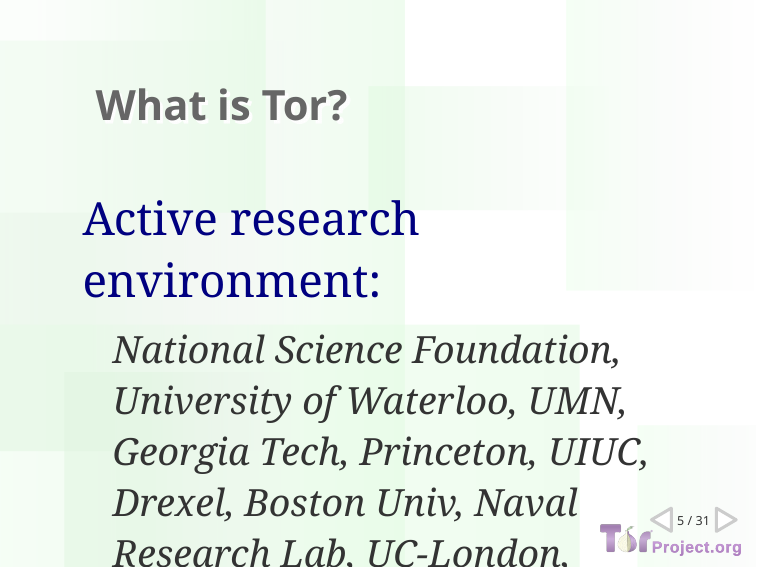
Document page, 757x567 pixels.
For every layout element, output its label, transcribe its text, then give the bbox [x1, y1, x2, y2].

text_box What is Tor? [80, 61, 367, 147]
picture [119, 555, 130, 567]
picture [0, 0, 757, 567]
picture [523, 548, 533, 565]
picture [308, 548, 319, 567]
picture [122, 542, 131, 553]
text_box Active research environment: National Science Foundation, University of Waterloo, UMN, Georgia Tech, Princeton, UIUC, Drexel, Boston Univ, Naval Research Lab, UC-London, Indiana Univ., Univ. of Cambridge [0, 178, 756, 532]
picture [253, 549, 264, 567]
picture [196, 548, 207, 567]
picture [478, 549, 489, 567]
picture [500, 548, 511, 567]
picture [143, 548, 151, 557]
picture [179, 548, 187, 557]
picture [457, 548, 467, 565]
picture [543, 549, 554, 567]
